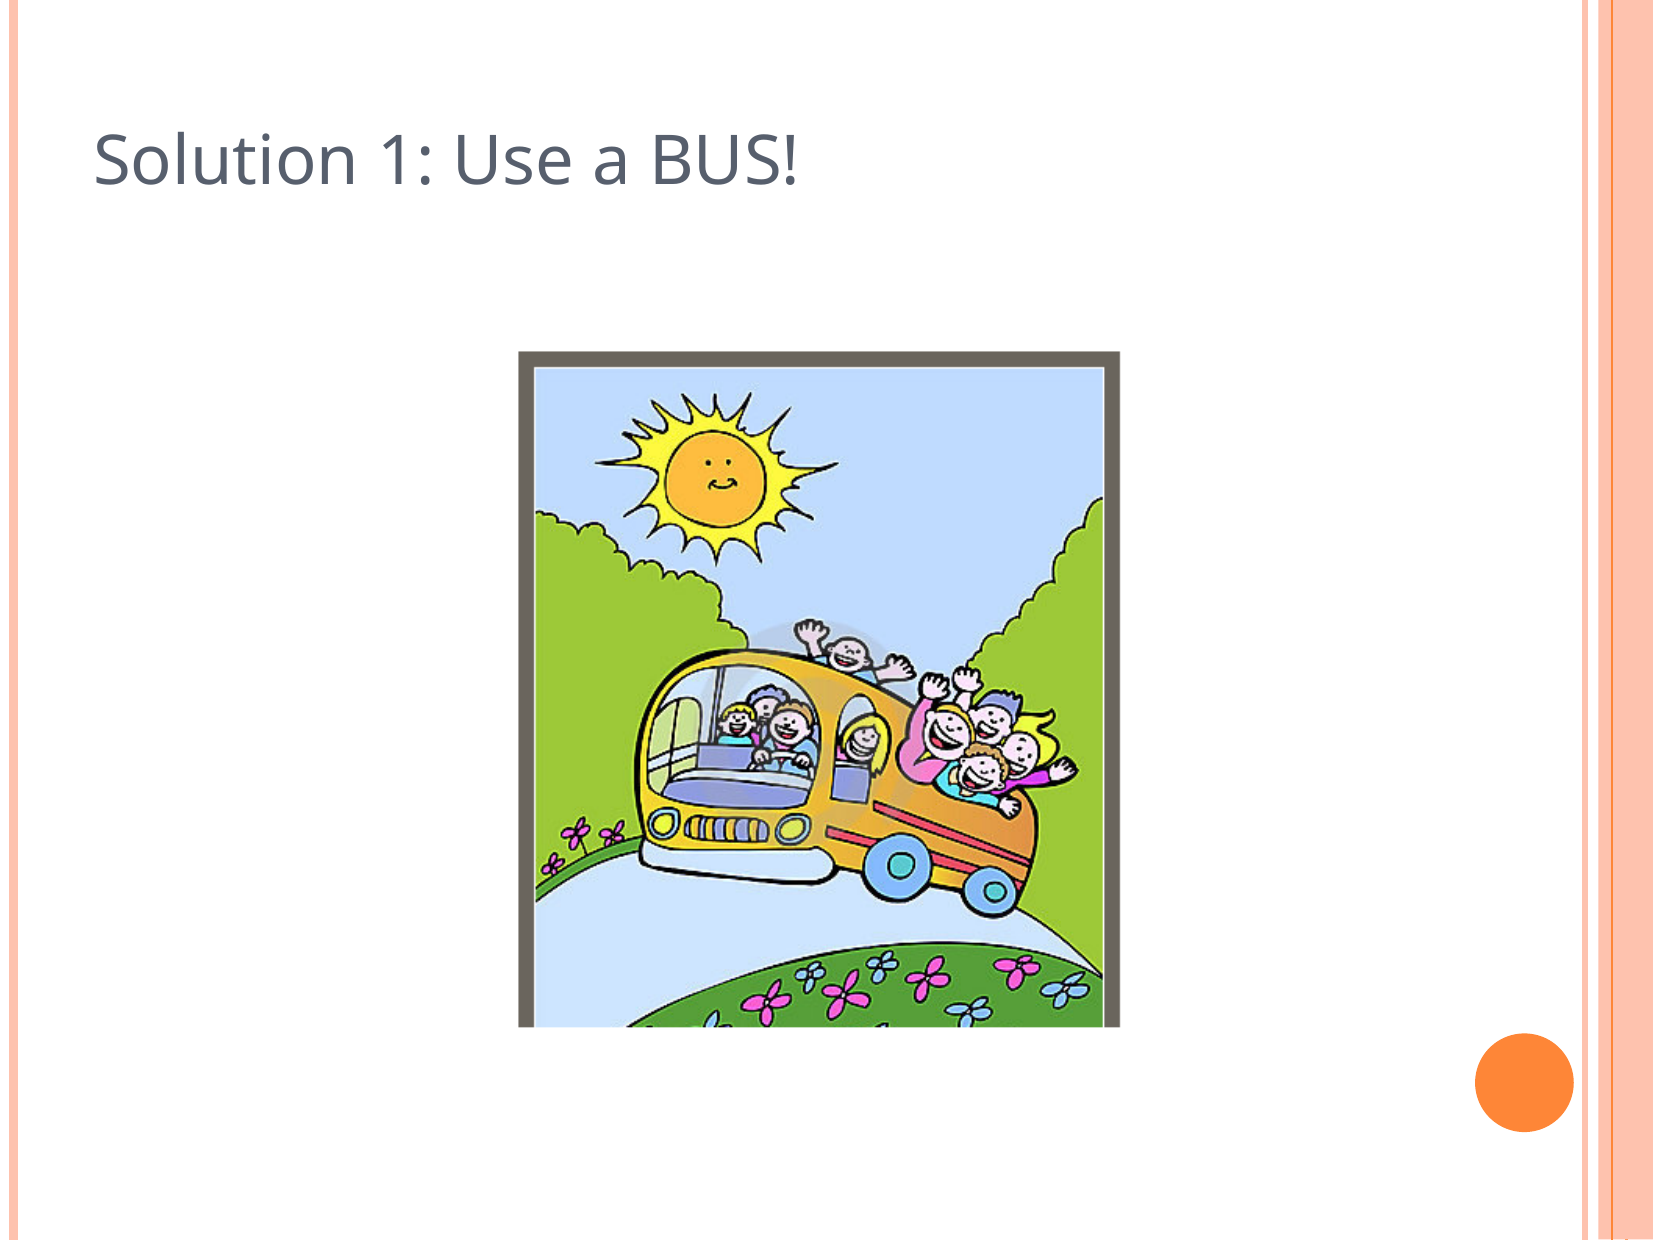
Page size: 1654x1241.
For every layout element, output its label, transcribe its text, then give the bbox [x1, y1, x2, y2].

picture [514, 347, 1139, 1051]
text_box Solution 1: Use a BUS! [76, 0, 1565, 207]
